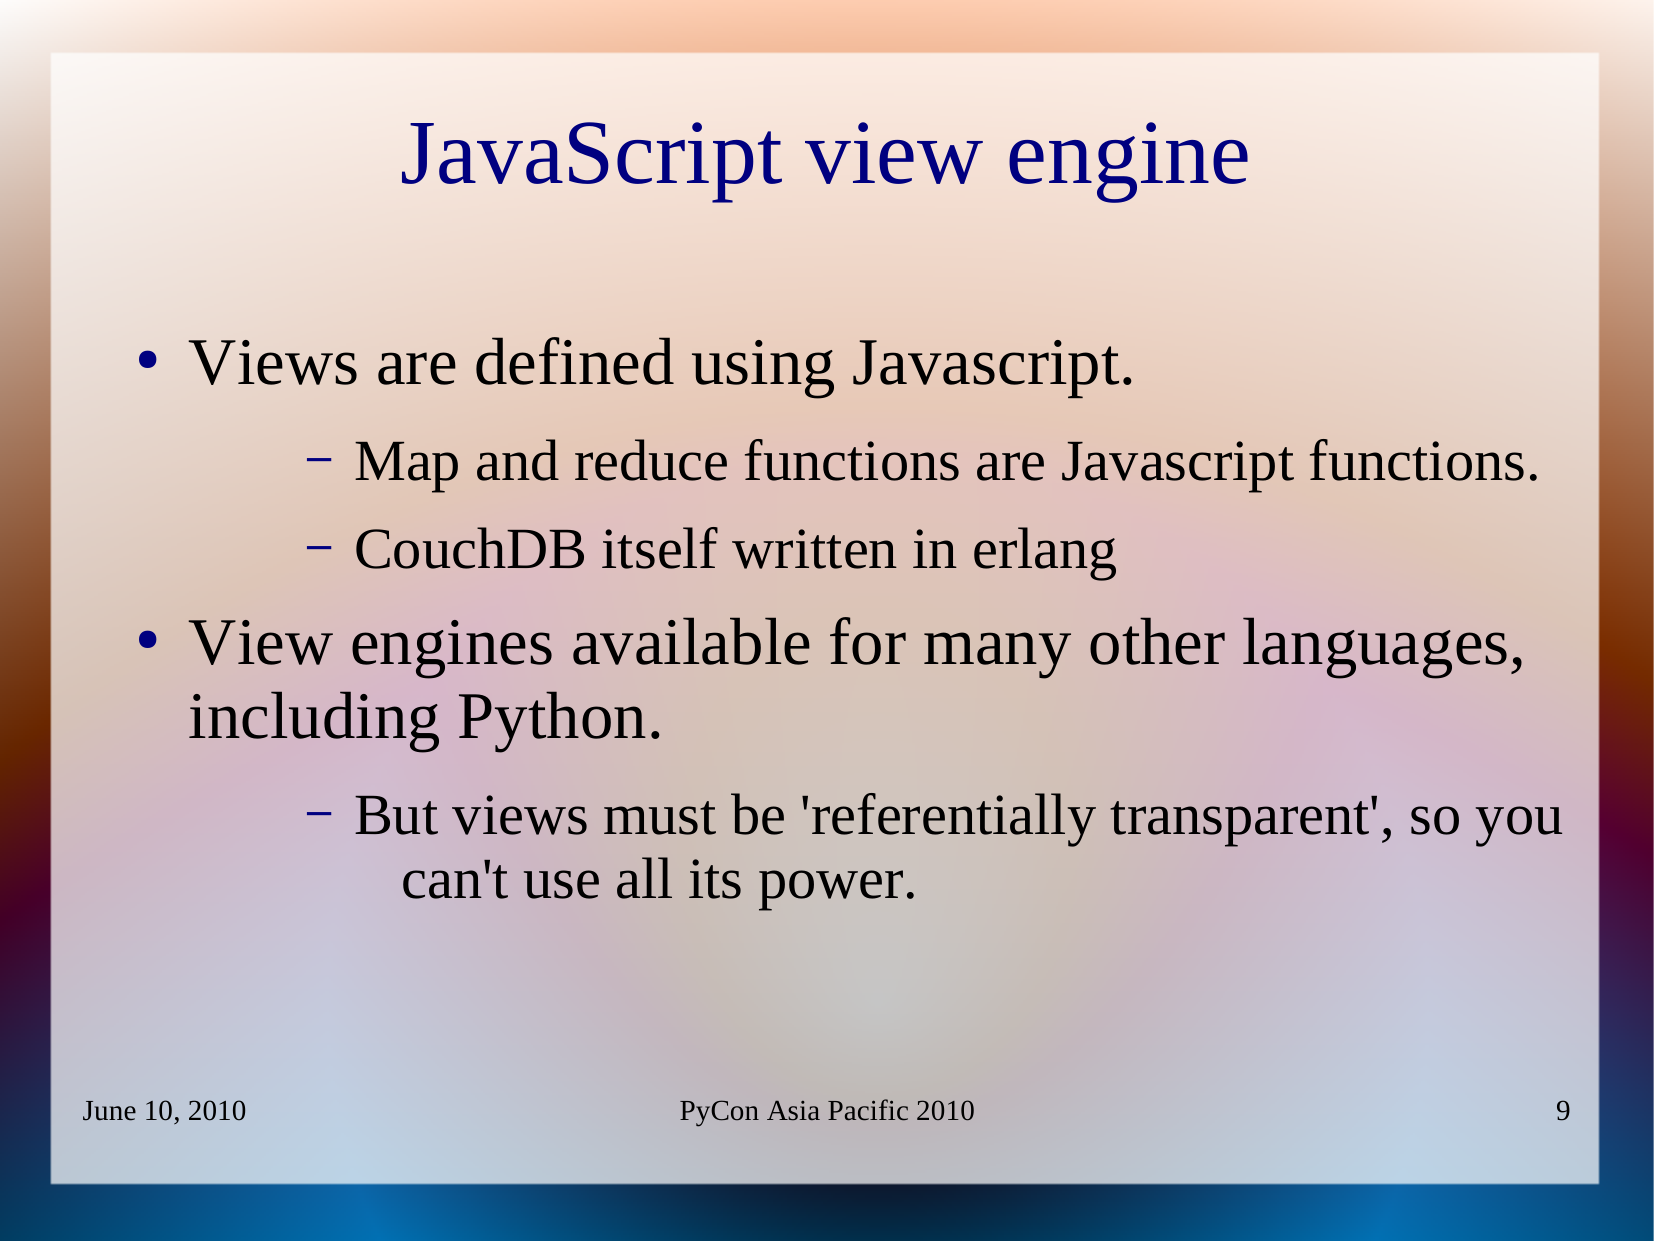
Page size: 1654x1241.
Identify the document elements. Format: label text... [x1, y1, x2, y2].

list Views are defined using Javascript. Map and reduce functions are Javascript functions. CouchDB itself written in erlang View engines available for many other languages, including Python. But views must be 'referentially transparent', so you can't use all its power. [118, 324, 1571, 1004]
picture [0, 0, 1654, 1241]
title JavaScript view engine [82, 49, 1571, 257]
